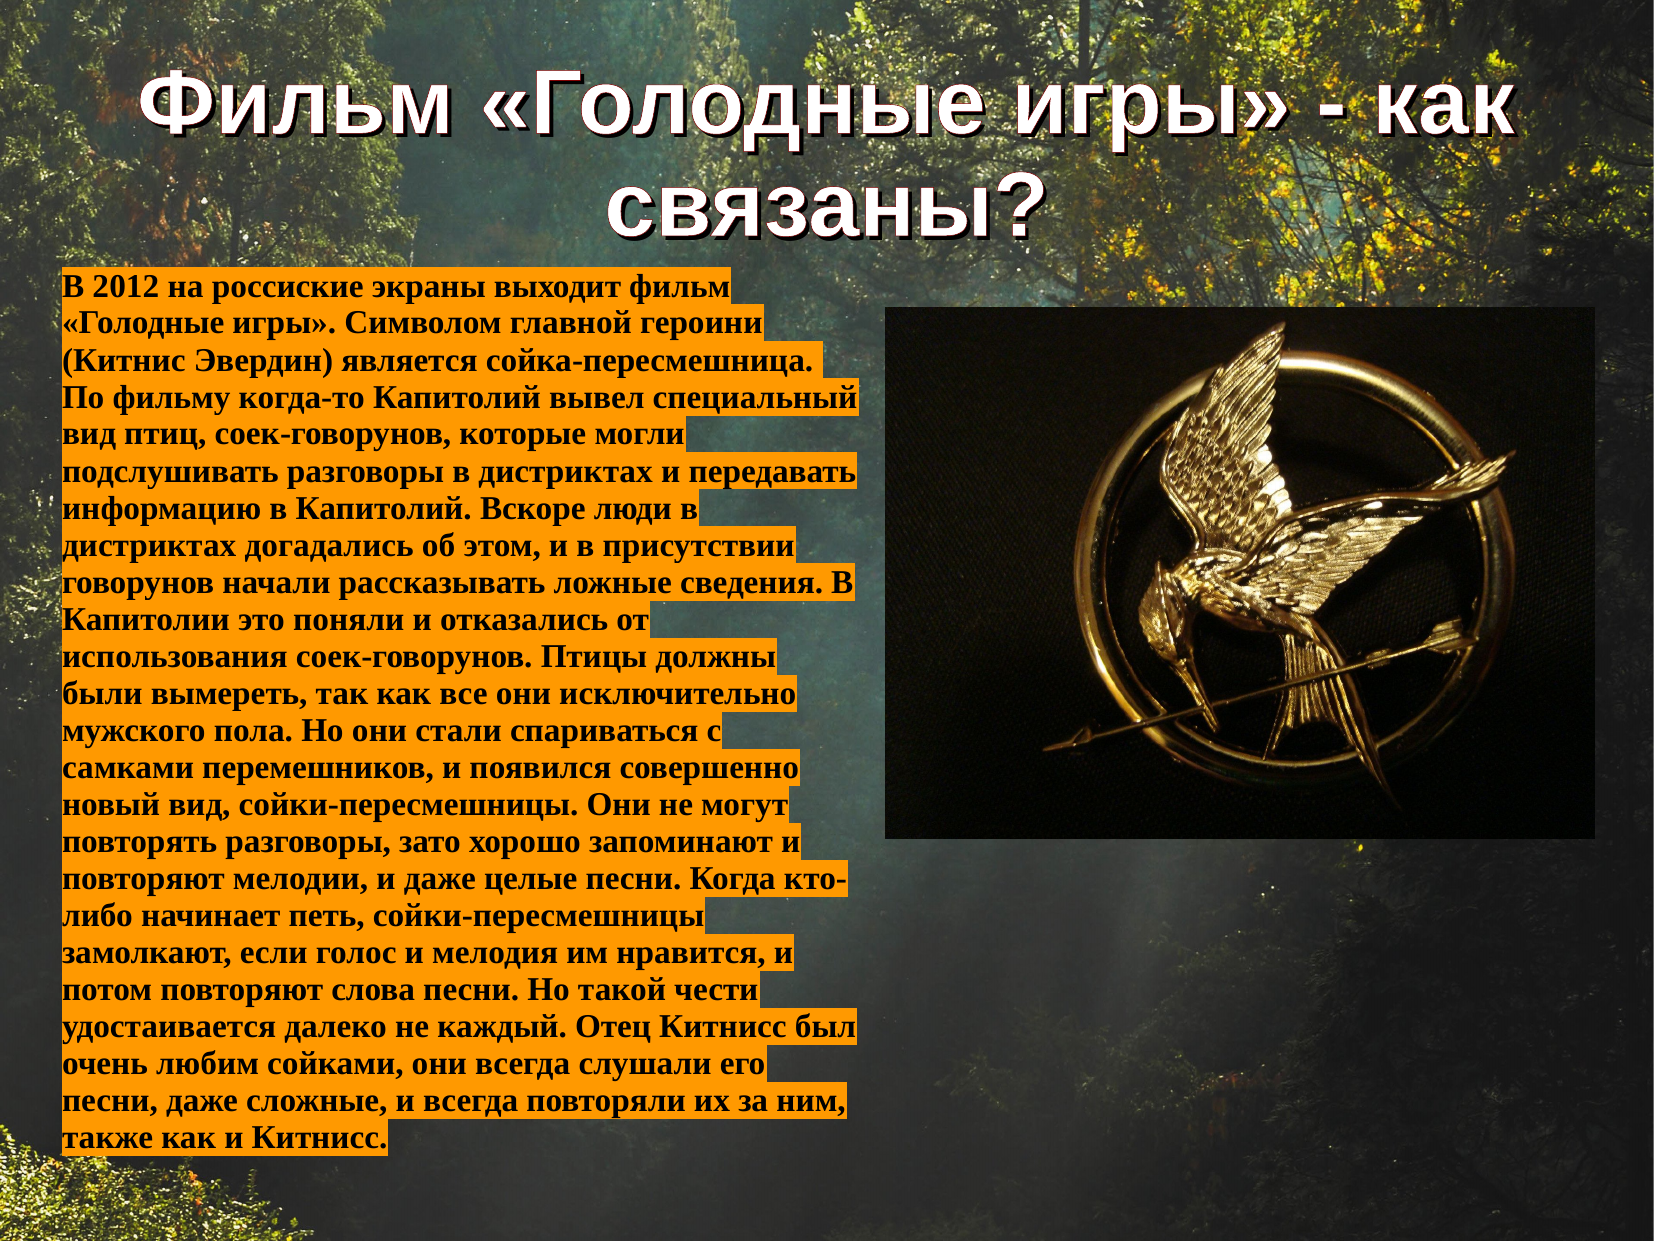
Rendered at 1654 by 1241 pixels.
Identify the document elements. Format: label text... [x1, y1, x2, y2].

title Фильм «Голодные игры» - как связаны? [82, 49, 1571, 257]
text_box В 2012 на россиские экраны выходит фильм «Голодные игры». Символом главной героини (Китнис Эвердин) является сойка-пересмешница. По фильму когда-то Капитолий вывел специальный вид птиц, соек-говорунов, которые могли подслушивать разговоры в дистриктах и передавать информацию в Капитолий. Вскоре люди в дистриктах догадались об этом, и в присутствии говорунов начали рассказывать ложные сведения. В Капитолии это поняли и отказались от использования соек-говорунов. Птицы должны были вымереть, так как все они исключительно мужского пола. Но они стали спариваться с самками перемешников, и появился совершенно новый вид, сойки-пересмешницы. Они не могут повторять разговоры, зато хорошо запоминают и повторяют мелодии, и даже целые песни. Когда кто-либо начинает петь, сойки-пересмешницы замолкают, если голос и мелодия им нравится, и потом повторяют слова песни. Но такой чести удостаивается далеко не каждый. Отец Китнисс был очень любим сойками, они всегда слушали его песни, даже сложные, и всегда повторяли их за ним, также как и Китнисс. [47, 259, 875, 1181]
picture [0, 0, 1654, 1241]
